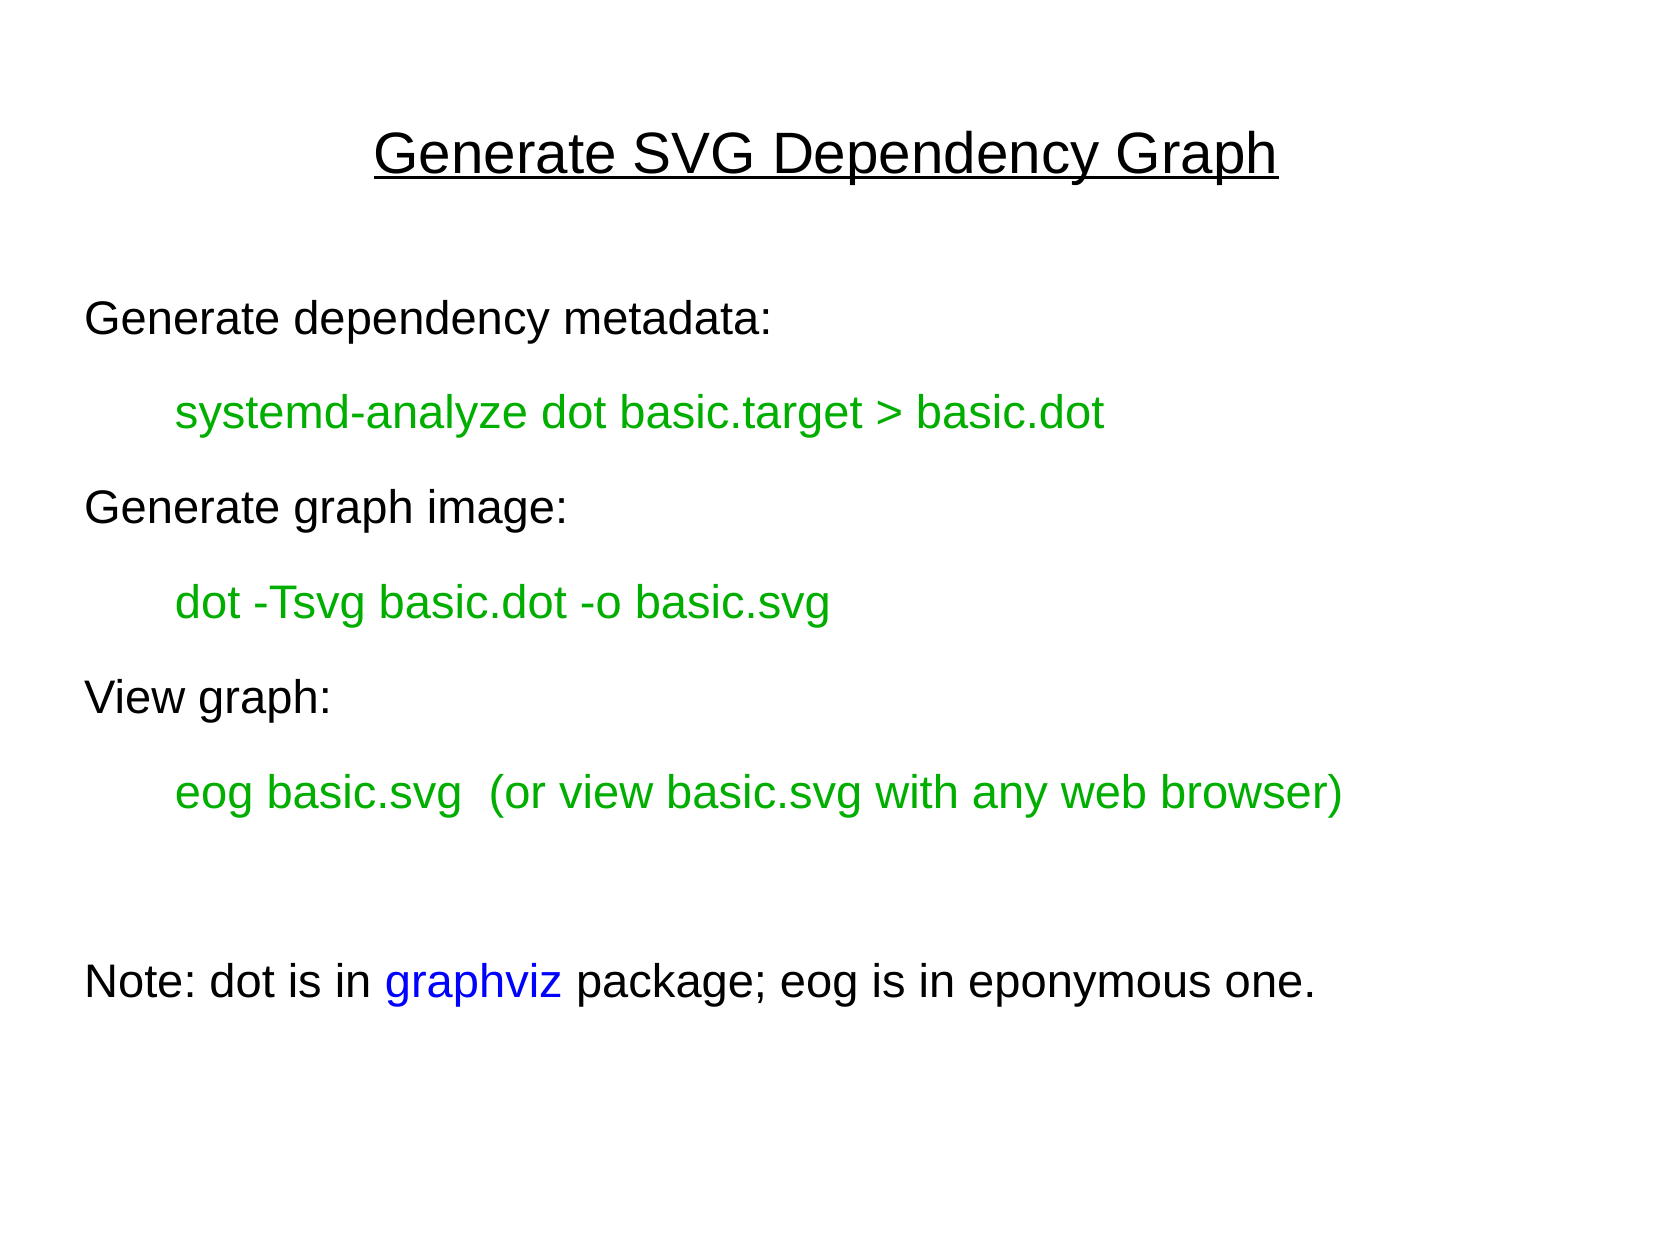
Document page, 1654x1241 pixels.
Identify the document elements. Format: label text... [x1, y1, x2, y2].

title Generate SVG Dependency Graph [82, 49, 1571, 257]
list Generate dependency metadata: systemd-analyze dot basic.target > basic.dot Generate graph image: dot -Tsvg basic.dot -o basic.svg View graph: eog basic.svg (or view basic.svg with any web browser) Note: dot is in graphviz package; eog is in eponymous one. [82, 290, 1571, 1010]
